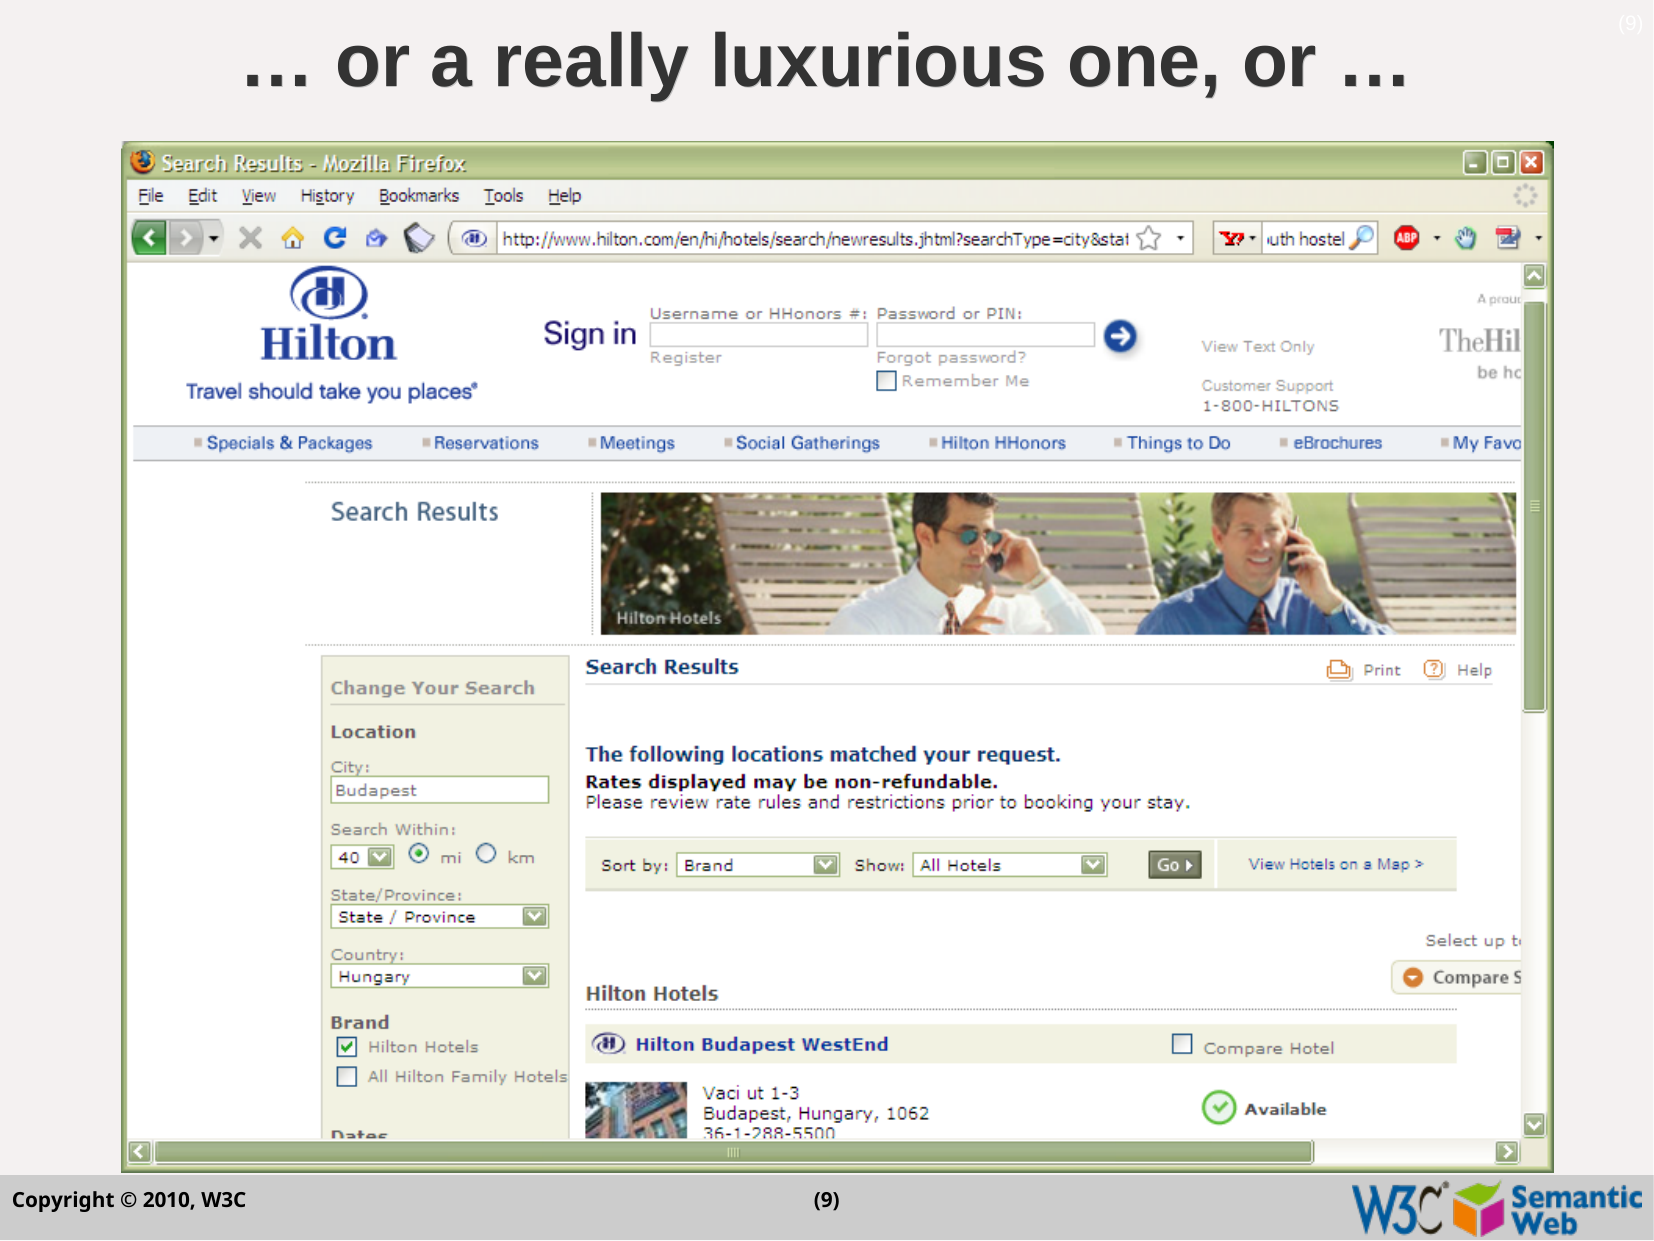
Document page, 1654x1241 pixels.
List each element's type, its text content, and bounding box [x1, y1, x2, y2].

picture [1352, 1178, 1642, 1237]
picture [121, 141, 1554, 1173]
title … or a really luxurious one, or … [0, 7, 1654, 111]
